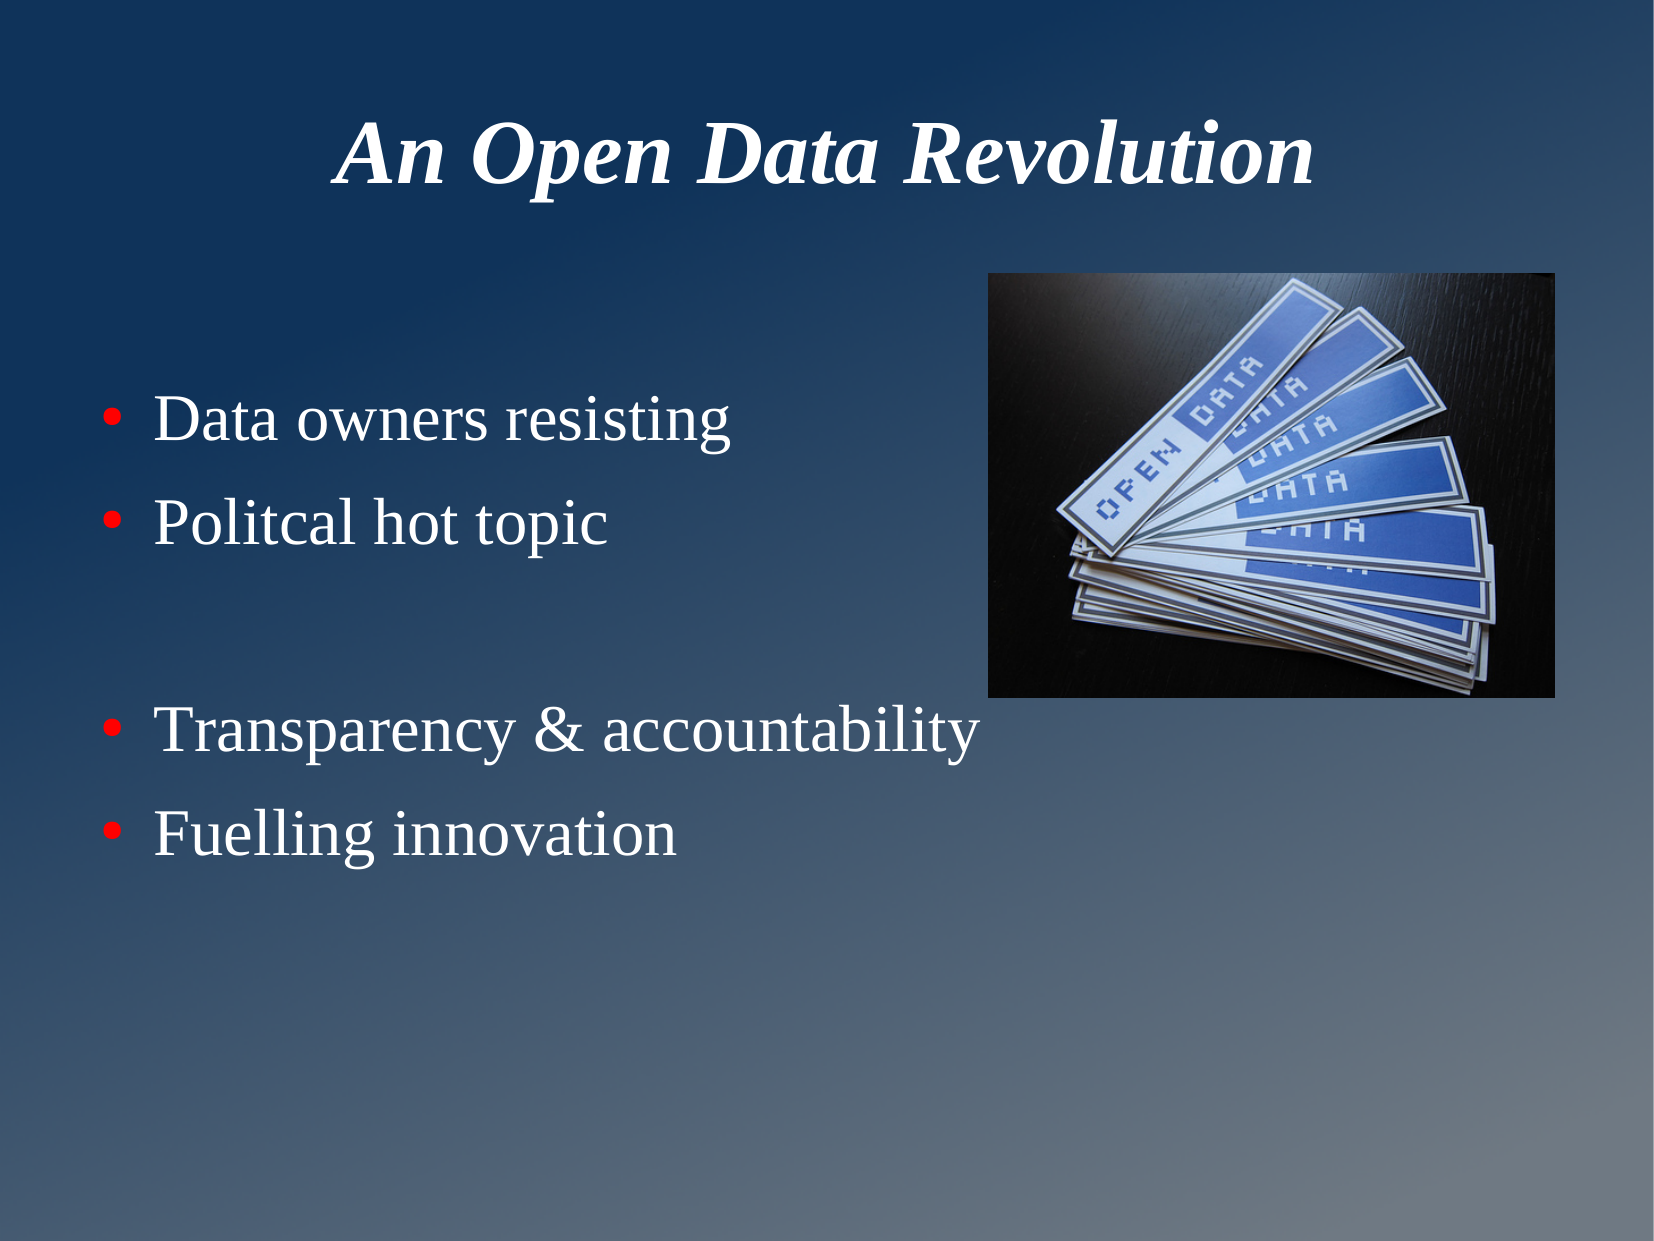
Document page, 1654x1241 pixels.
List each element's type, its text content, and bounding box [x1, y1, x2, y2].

list Data owners resisting Politcal hot topic Transparency & accountability Fuelling innovation [82, 277, 1547, 1094]
title An Open Data Revolution [82, 49, 1571, 257]
picture [0, 0, 1654, 1241]
